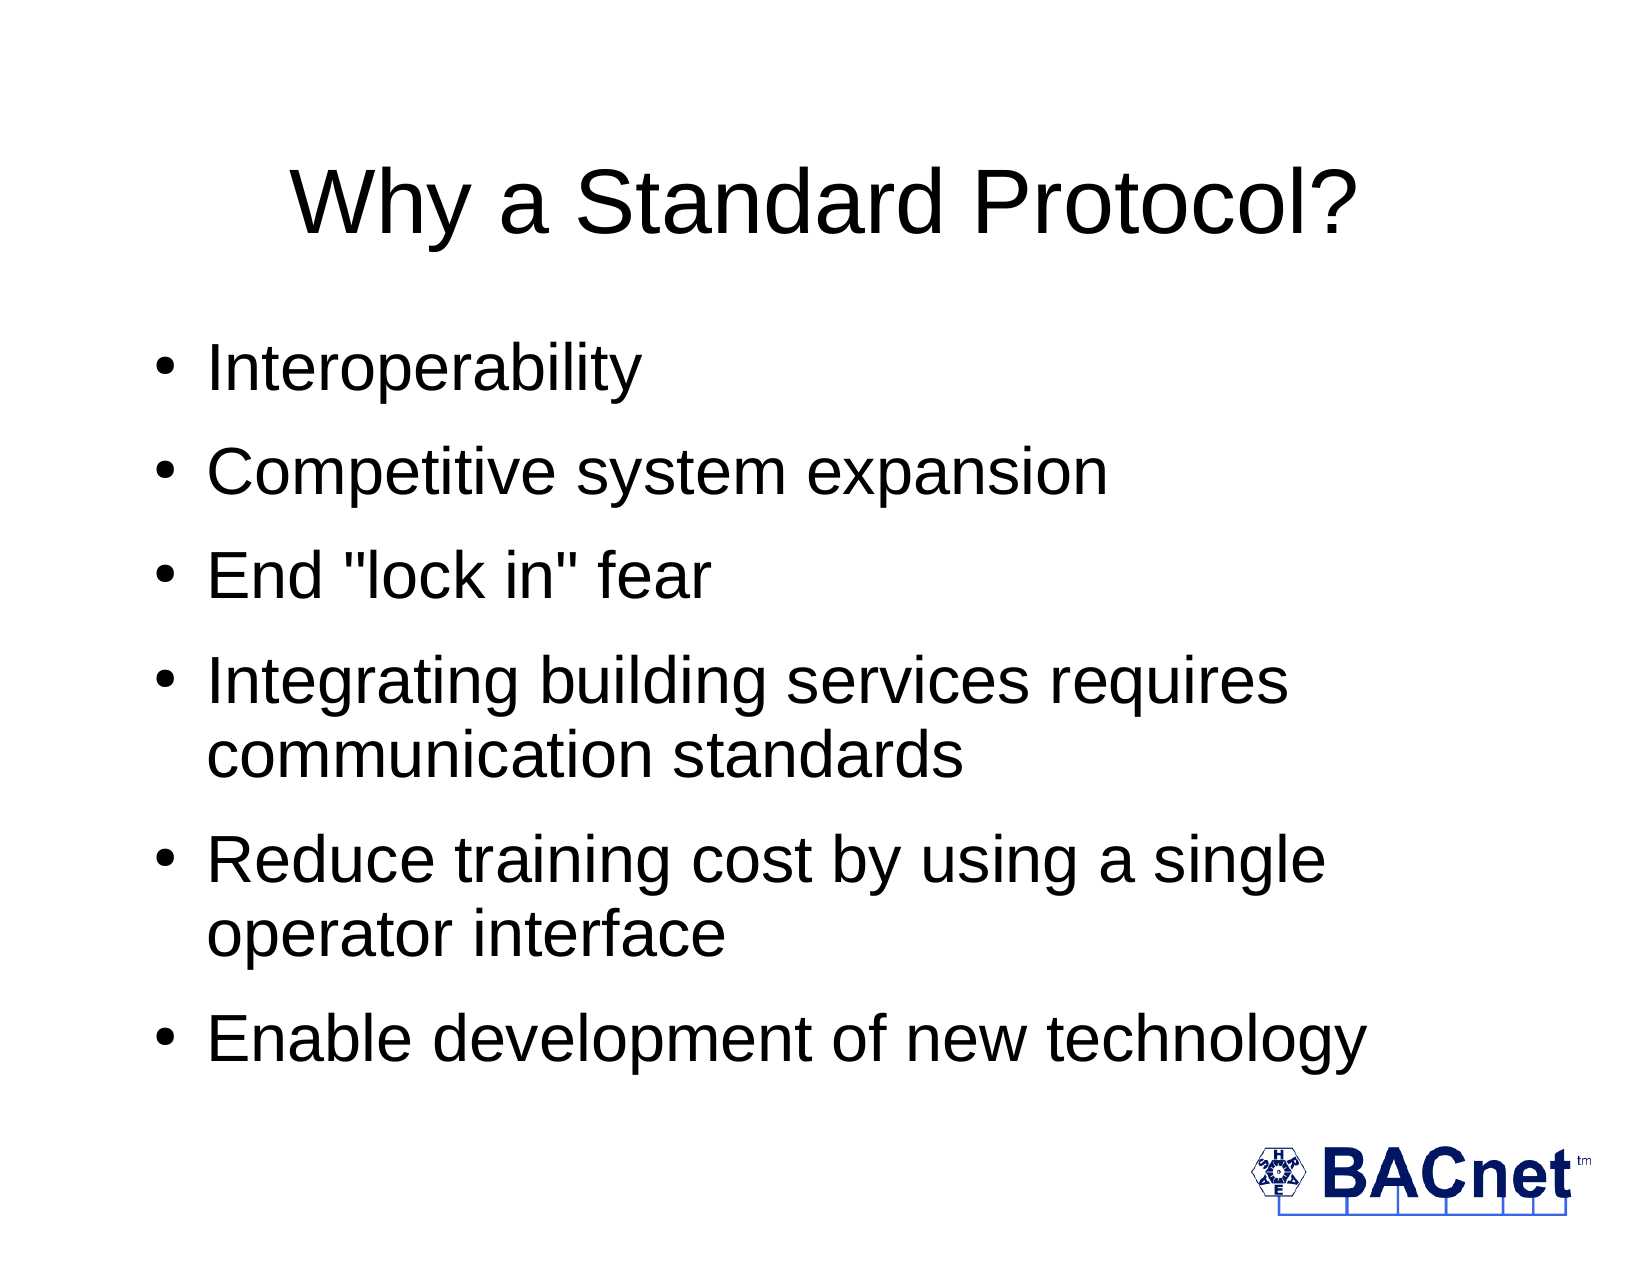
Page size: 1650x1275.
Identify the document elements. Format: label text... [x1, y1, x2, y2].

picture [1251, 1146, 1591, 1216]
list Interoperability Competitive system expansion End "lock in" fear Integrating building services requires communication standards Reduce training cost by using a single operator interface Enable development of new technology [135, 329, 1515, 1079]
title Why a Standard Protocol? [135, 112, 1515, 291]
